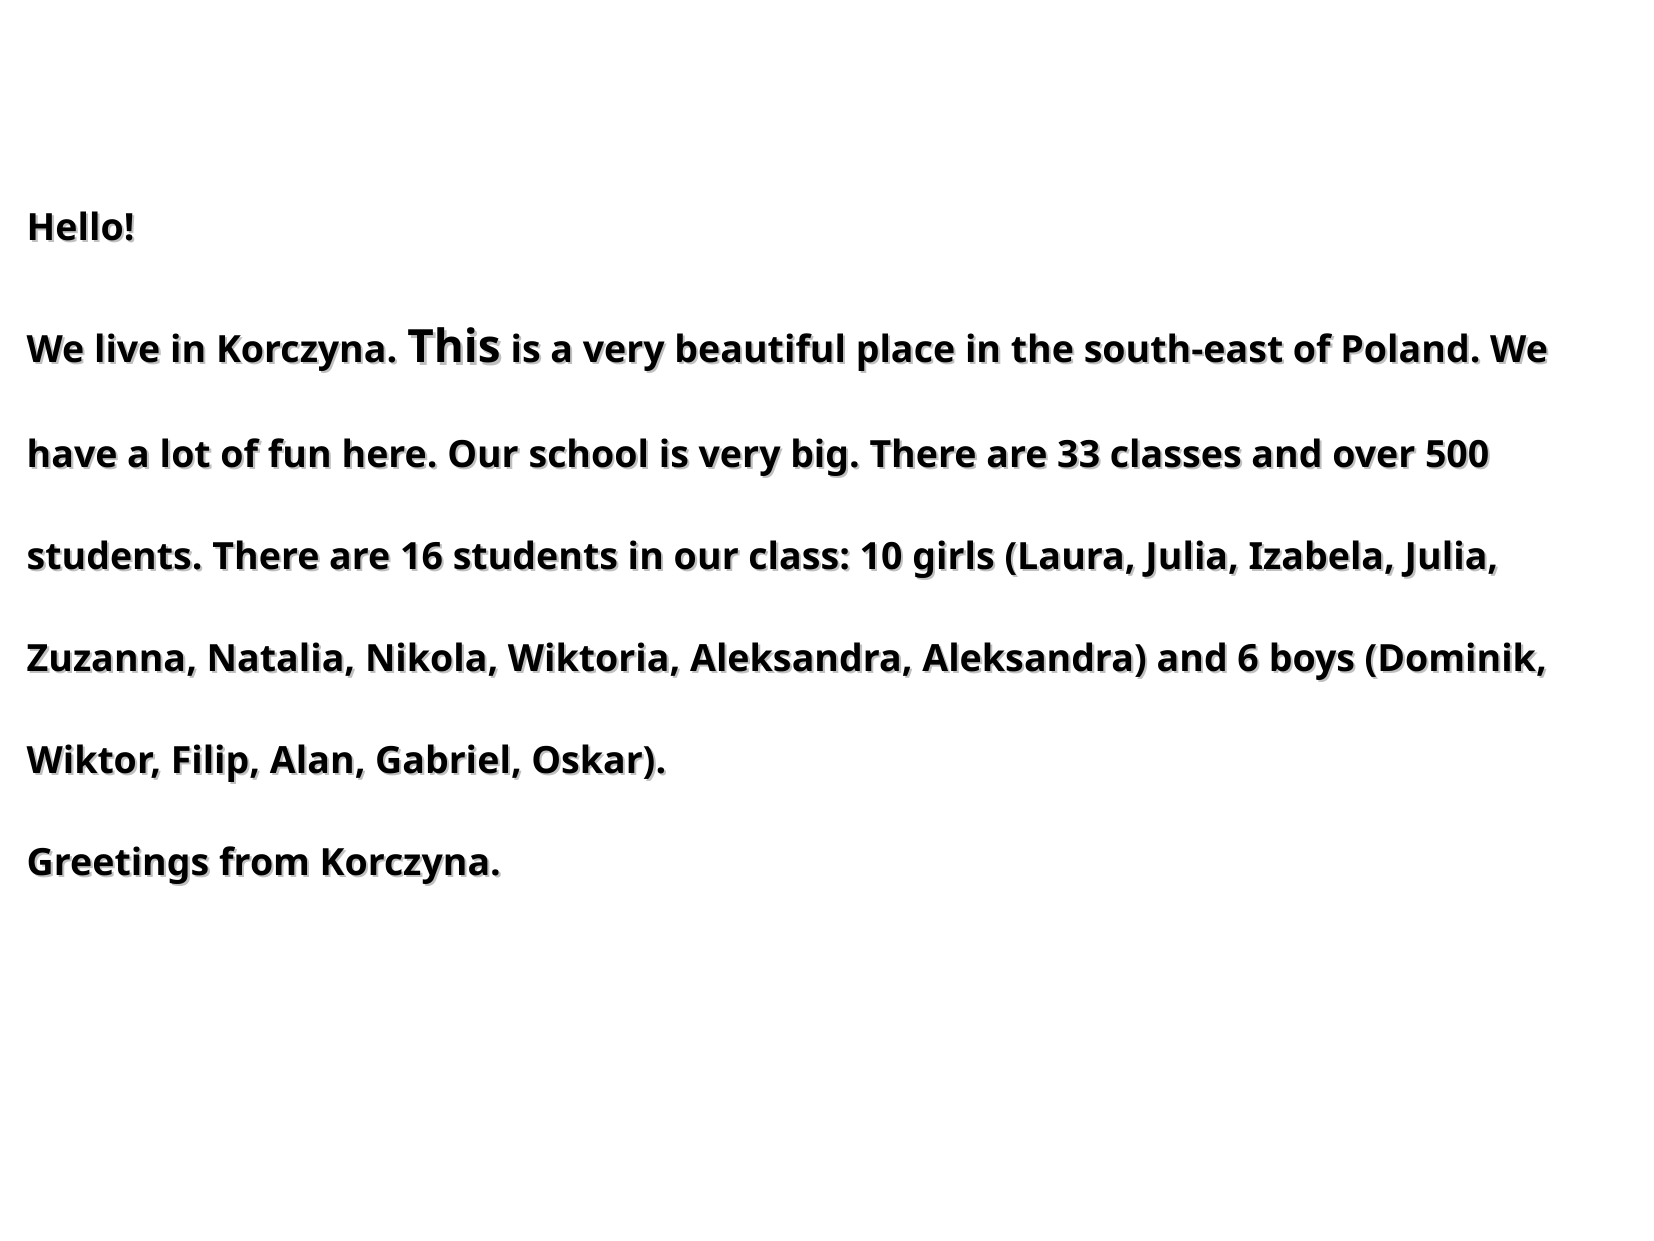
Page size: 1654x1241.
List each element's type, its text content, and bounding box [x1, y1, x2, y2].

text_box Hello! We live in Korczyna. This is a very beautiful place in the south-east of Poland. We have a lot of fun here. Our school is very big. There are 33 classes and over 500 students. There are 16 students in our class: 10 girls (Laura, Julia, Izabela, Julia, Zuzanna, Natalia, Nikola, Wiktoria, Aleksandra, Aleksandra) and 6 boys (Dominik, Wiktor, Filip, Alan, Gabriel, Oskar). Greetings from Korczyna. [11, 141, 1630, 1044]
